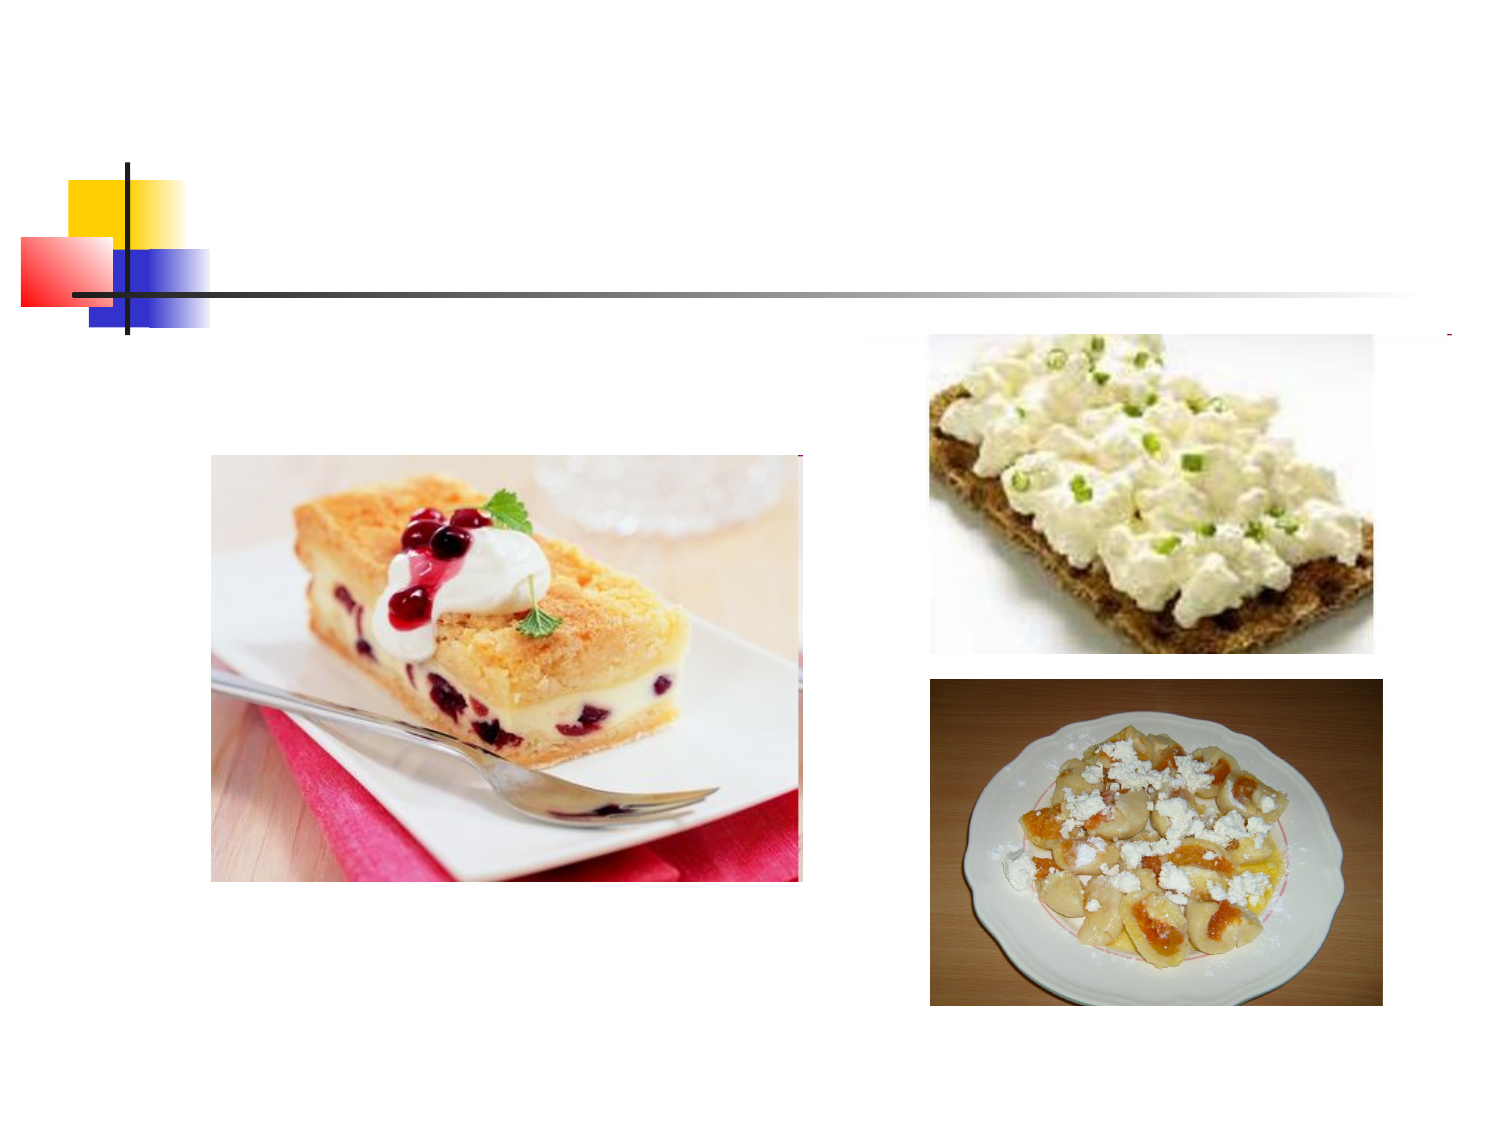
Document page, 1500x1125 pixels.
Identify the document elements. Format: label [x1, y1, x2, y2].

picture [860, 334, 1452, 654]
picture [211, 455, 803, 882]
picture [930, 679, 1383, 1007]
